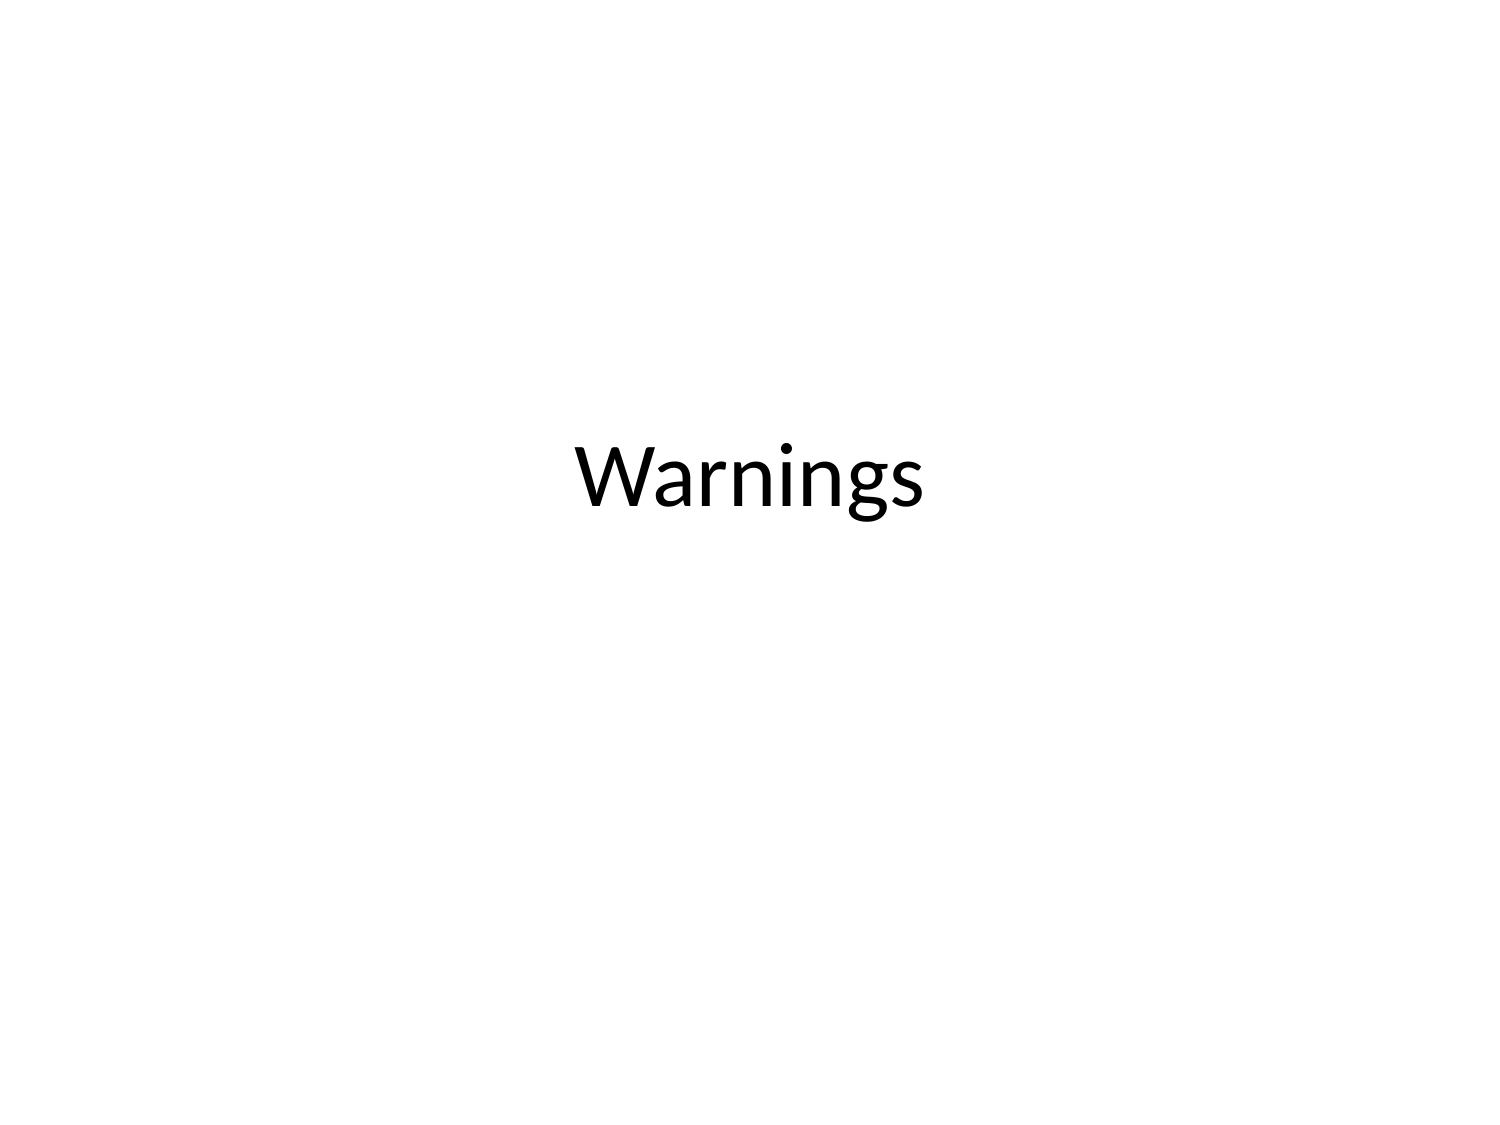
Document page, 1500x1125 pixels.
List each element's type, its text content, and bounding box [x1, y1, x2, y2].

title Warnings [112, 349, 1388, 591]
